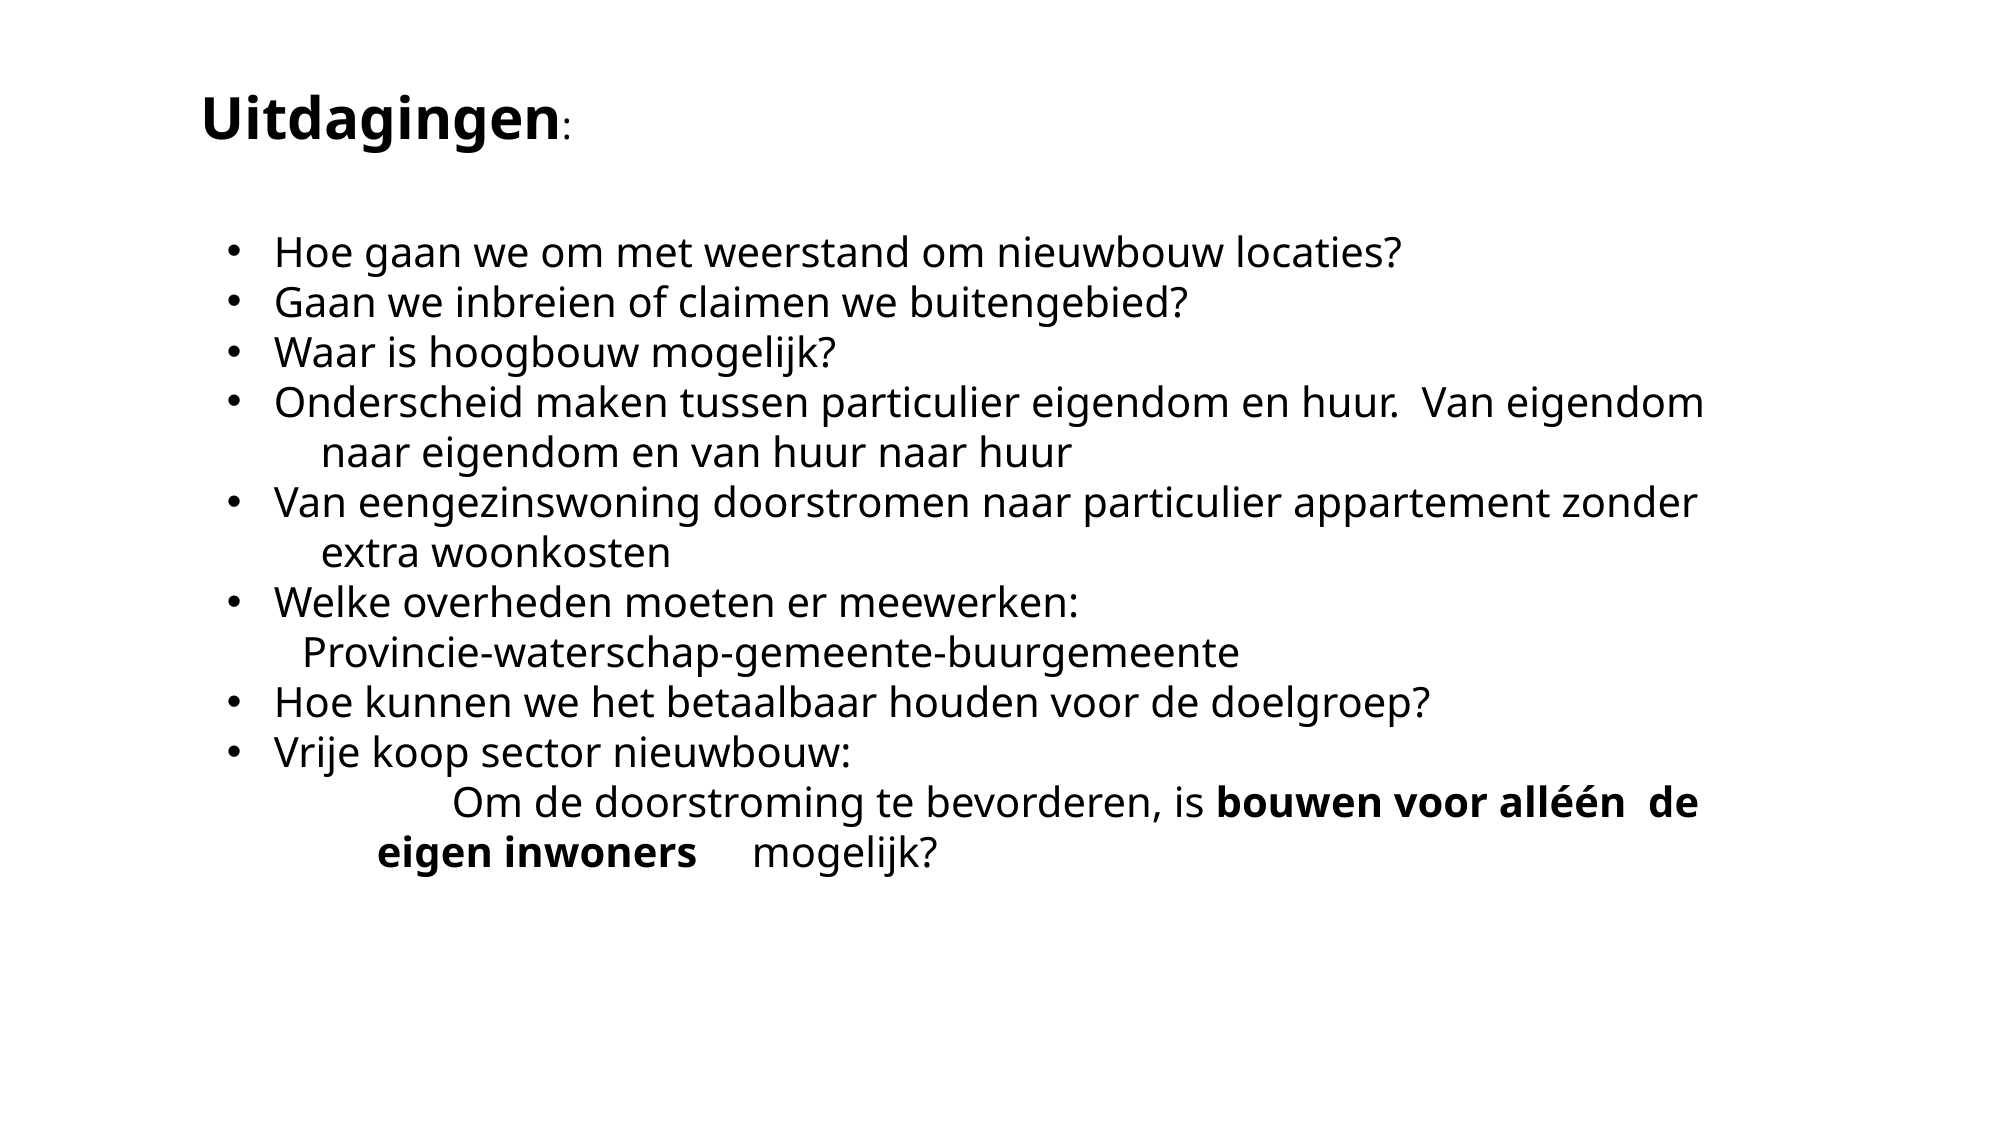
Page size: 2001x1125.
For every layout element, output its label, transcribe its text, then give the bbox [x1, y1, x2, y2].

text_box Hoe gaan we om met weerstand om nieuwbouw locaties? Gaan we inbreien of claimen we buitengebied? Waar is hoogbouw mogelijk? Onderscheid maken tussen particulier eigendom en huur. Van eigendom naar eigendom en van huur naar huur Van eengezinswoning doorstromen naar particulier appartement zonder extra woonkosten Welke overheden moeten er meewerken: Provincie-waterschap-gemeente-buurgemeente Hoe kunnen we het betaalbaar houden voor de doelgroep? Vrije koop sector nieuwbouw: Om de doorstroming te bevorderen, is bouwen voor alléén de eigen inwoners mogelijk? [211, 173, 1815, 936]
text_box Uitdagingen: [185, 73, 650, 160]
